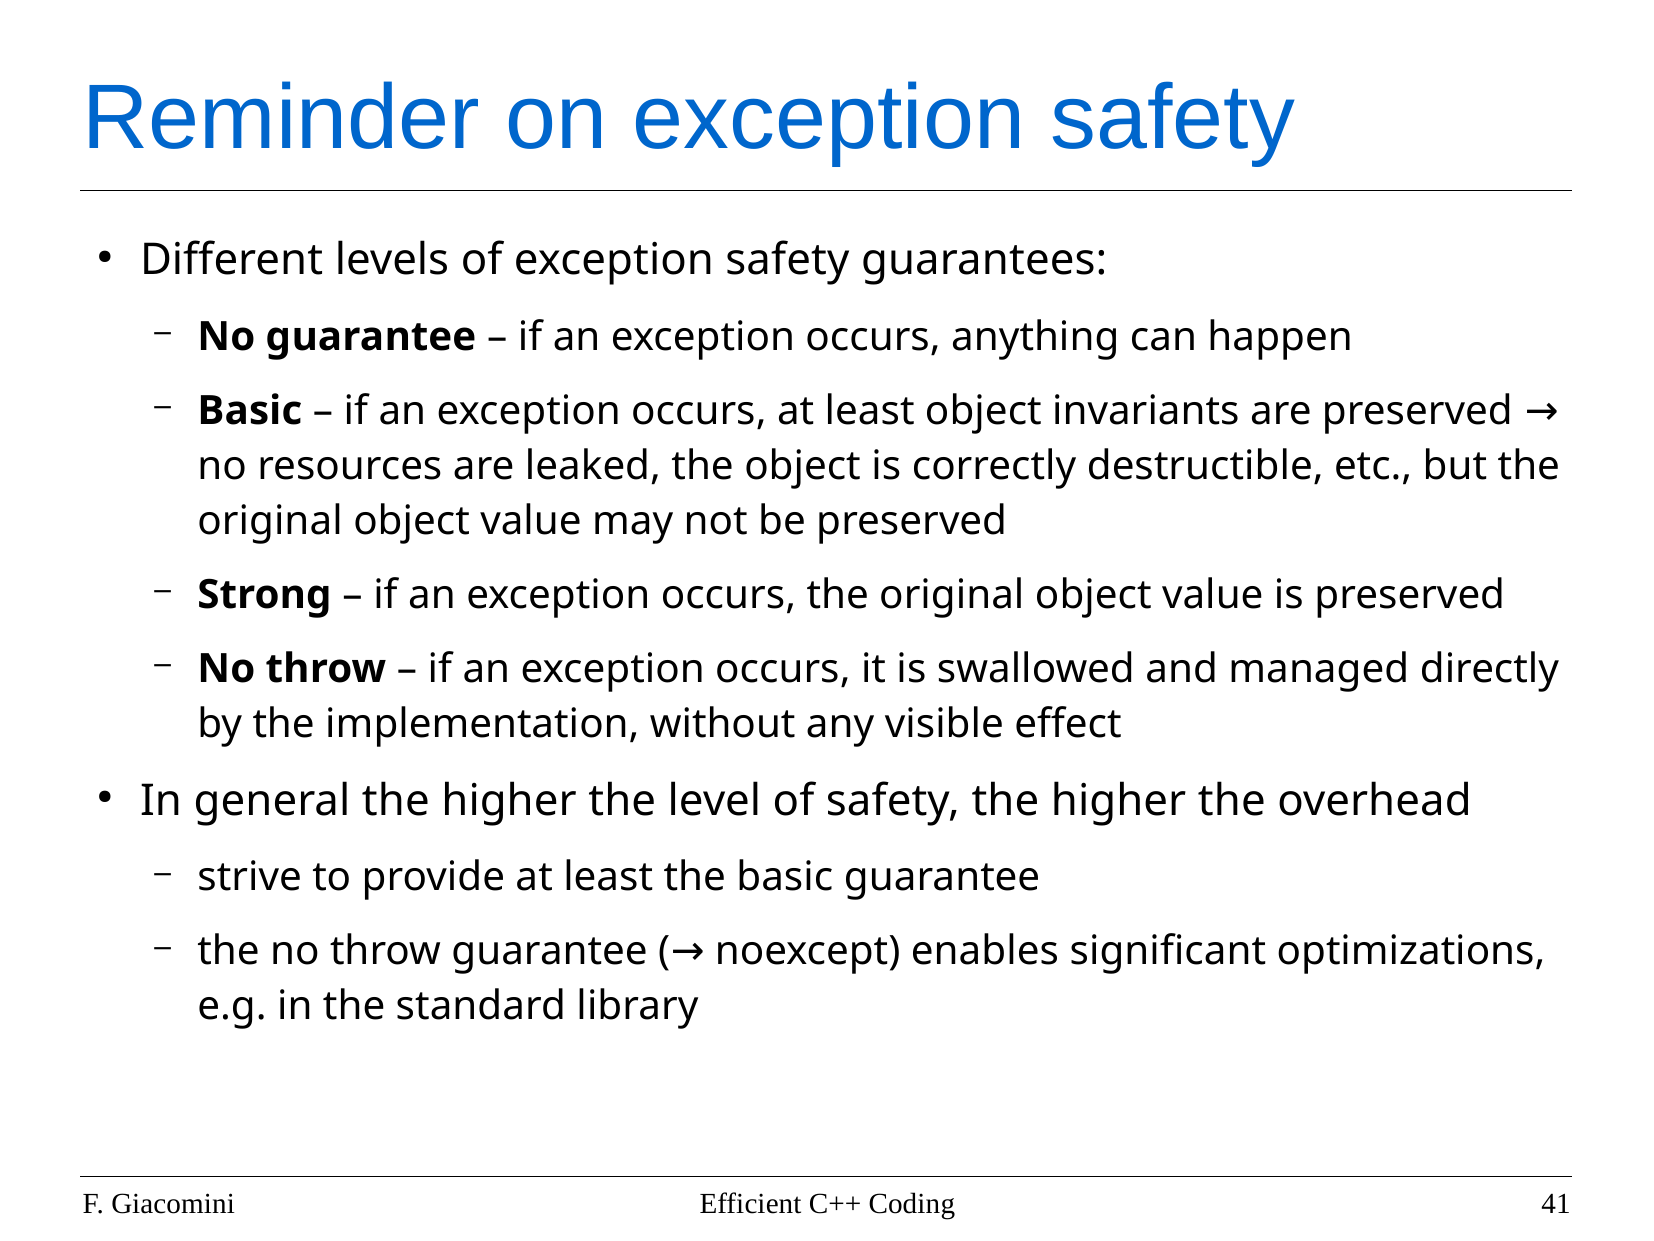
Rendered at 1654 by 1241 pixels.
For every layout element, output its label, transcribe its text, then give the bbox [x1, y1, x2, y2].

list Different levels of exception safety guarantees: No guarantee – if an exception occurs, anything can happen Basic – if an exception occurs, at least object invariants are preserved → no resources are leaked, the object is correctly destructible, etc., but the original object value may not be preserved Strong – if an exception occurs, the original object value is preserved No throw – if an exception occurs, it is swallowed and managed directly by the implementation, without any visible effect In general the higher the level of safety, the higher the overhead strive to provide at least the basic guarantee the no throw guarantee (→ noexcept) enables significant optimizations, e.g. in the standard library [82, 227, 1571, 1149]
title Reminder on exception safety [82, 49, 1571, 184]
